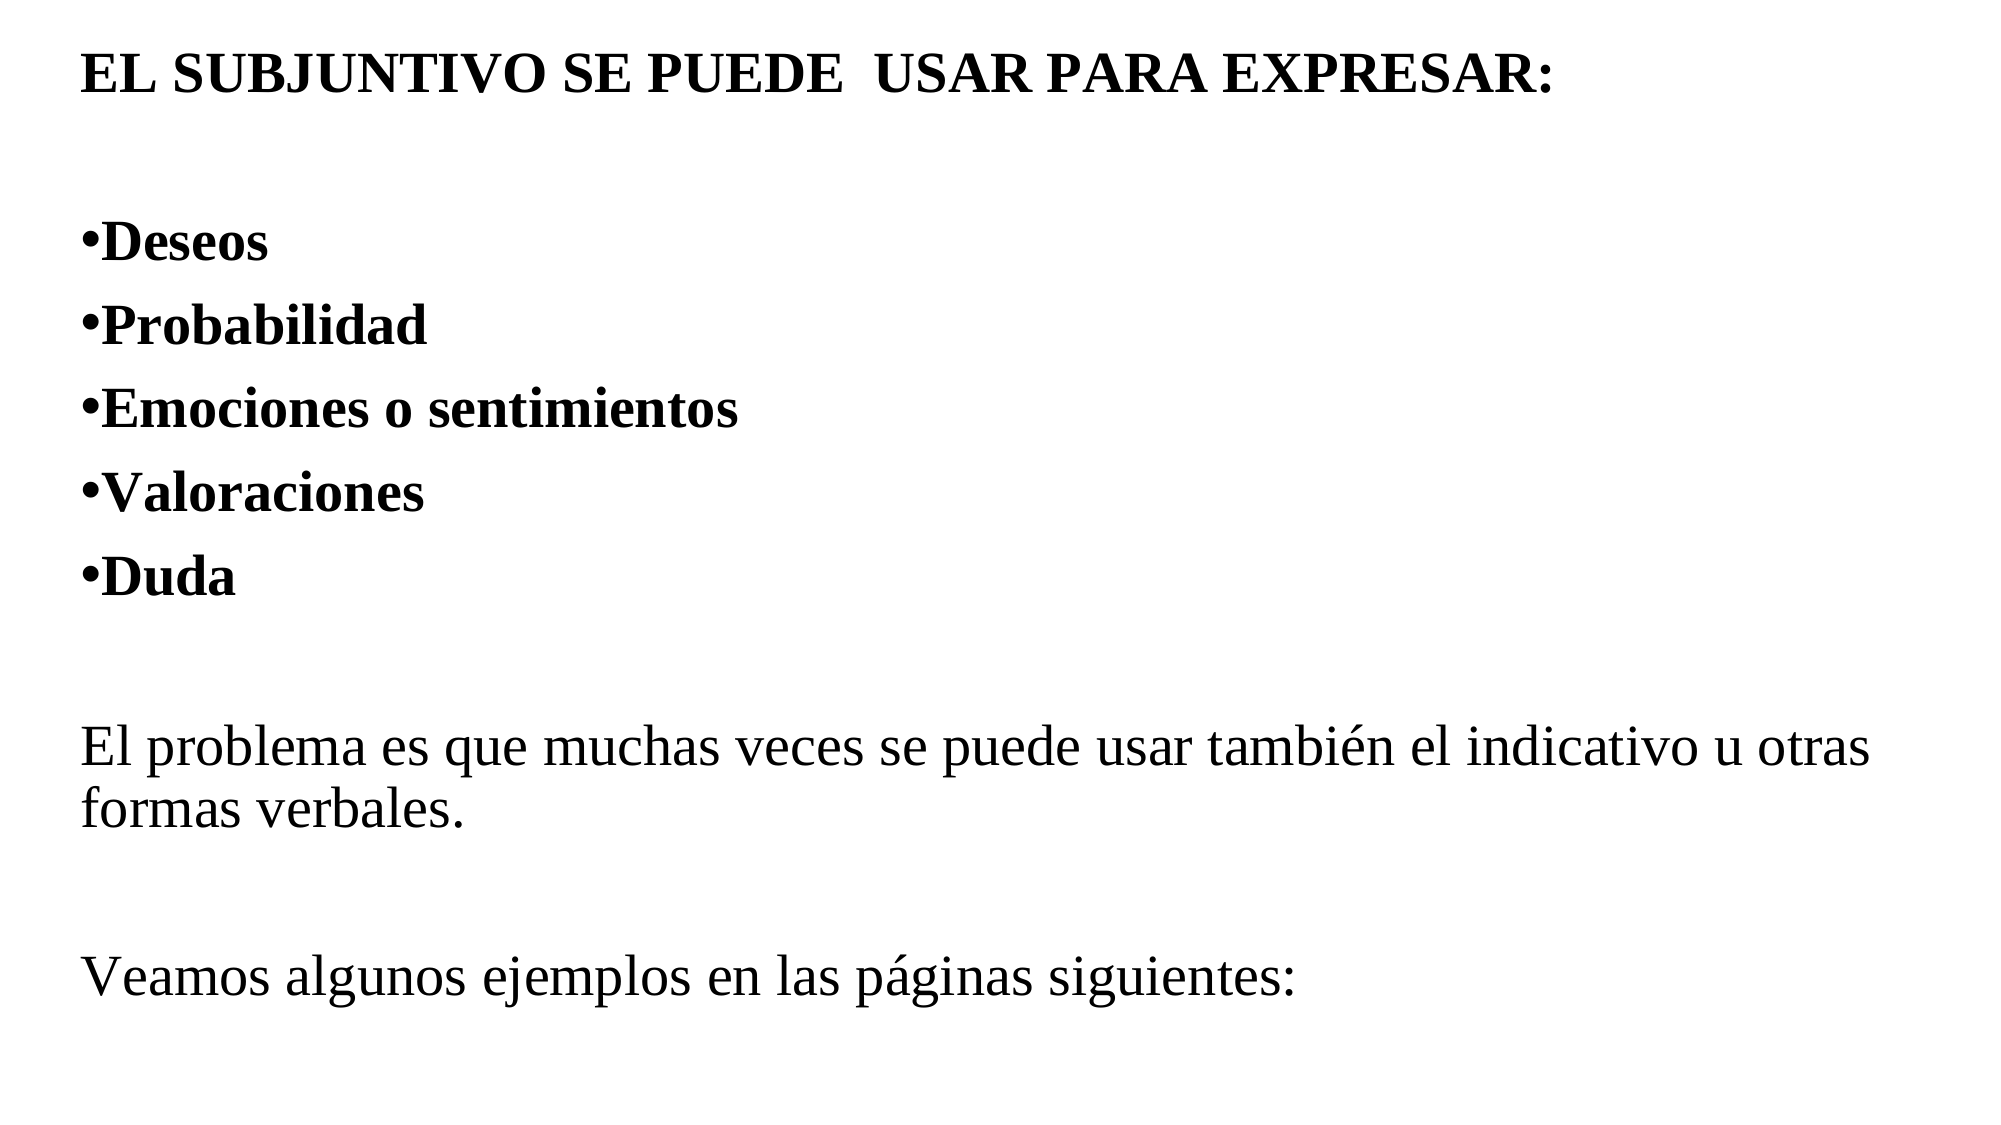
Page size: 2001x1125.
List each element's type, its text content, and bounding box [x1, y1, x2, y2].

list EL SUBJUNTIVO SE PUEDE USAR PARA EXPRESAR: Deseos Probabilidad Emociones o sentimientos Valoraciones Duda El problema es que muchas veces se puede usar también el indicativo u otras formas verbales. Veamos algunos ejemplos en las páginas siguientes: [65, 35, 1962, 1100]
